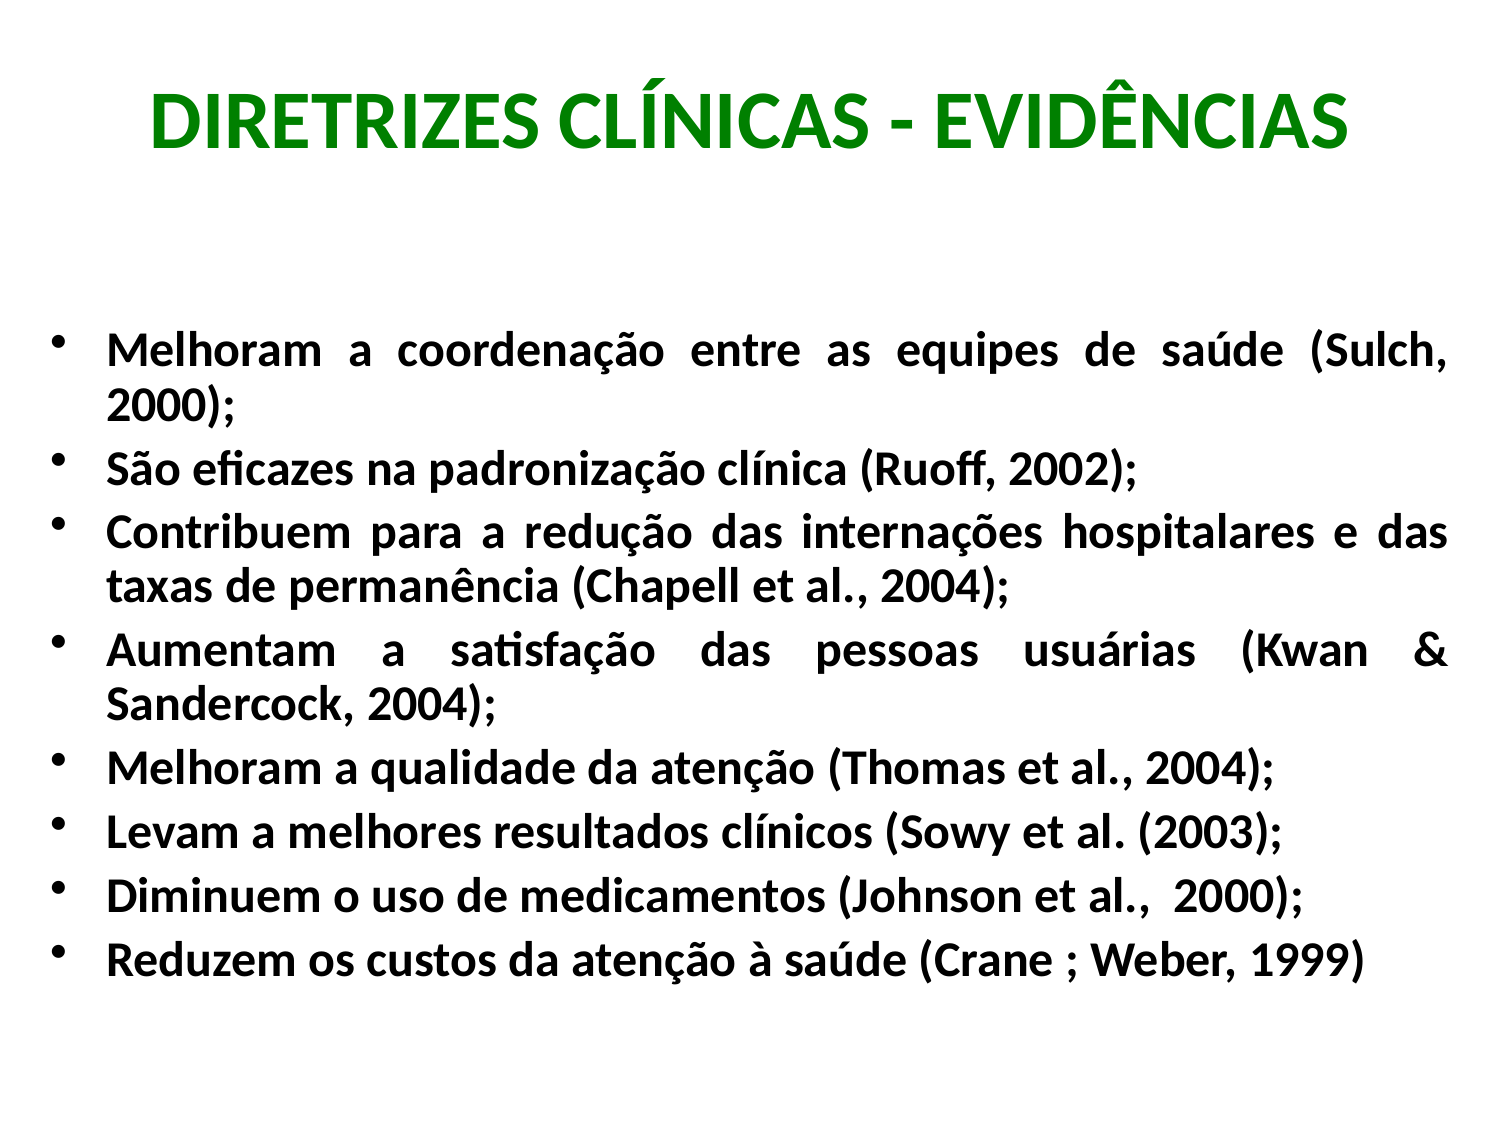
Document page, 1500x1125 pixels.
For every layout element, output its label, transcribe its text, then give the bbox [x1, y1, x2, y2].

text_box DIRETRIZES CLÍNICAS - EVIDÊNCIAS [0, 45, 1500, 185]
text_box Melhoram a coordenação entre as equipes de saúde (Sulch, 2000); São eficazes na padronização clínica (Ruoff, 2002); Contribuem para a redução das internações hospitalares e das taxas de permanência (Chapell et al., 2004); Aumentam a satisfação das pessoas usuárias (Kwan & Sandercock, 2004); Melhoram a qualidade da atenção (Thomas et al., 2004); Levam a melhores resultados clínicos (Sowy et al. (2003); Diminuem o uso de medicamentos (Johnson et al., 2000); Reduzem os custos da atenção à saúde (Crane ; Weber, 1999) [35, 316, 1465, 1102]
